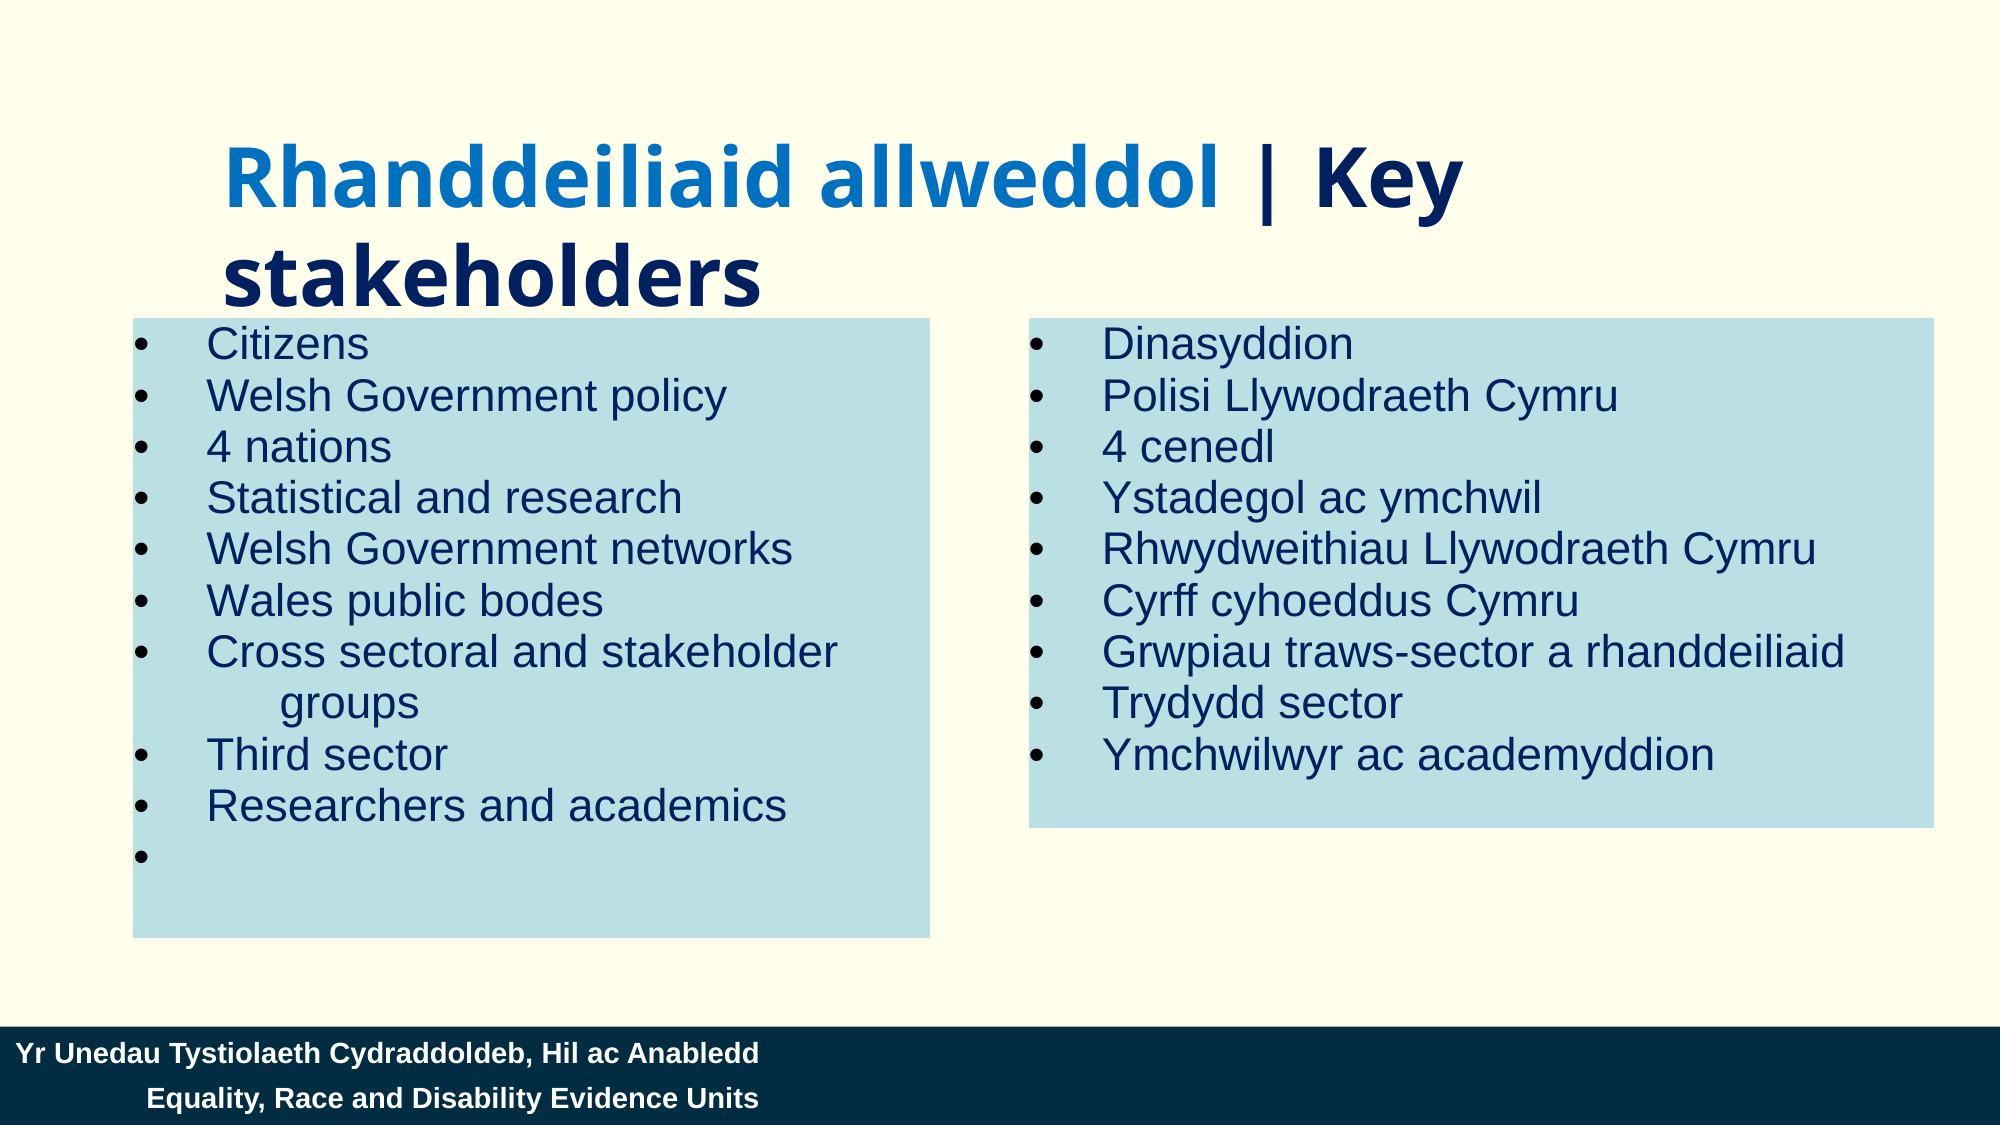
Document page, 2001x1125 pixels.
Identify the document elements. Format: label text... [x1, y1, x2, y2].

table_header Dinasyddion Polisi Llywodraeth Cymru 4 cenedl Ystadegol ac ymchwil Rhwydweithiau Llywodraeth Cymru Cyrff cyhoeddus Cymru Grwpiau traws-sector a rhanddeiliaid Trydydd sector Ymchwilwyr ac academyddion [1029, 318, 1934, 828]
text_box Rhanddeiliaid allweddol | Key stakeholders [57, 116, 2000, 269]
table_header Citizens Welsh Government policy 4 nations Statistical and research Welsh Government networks Wales public bodes Cross sectoral and stakeholder groups Third sector Researchers and academics [133, 318, 930, 938]
text_box Yr Unedau Tystiolaeth Cydraddoldeb, Hil ac Anabledd Equality, Race and Disability Evidence Units [0, 1026, 2000, 1125]
